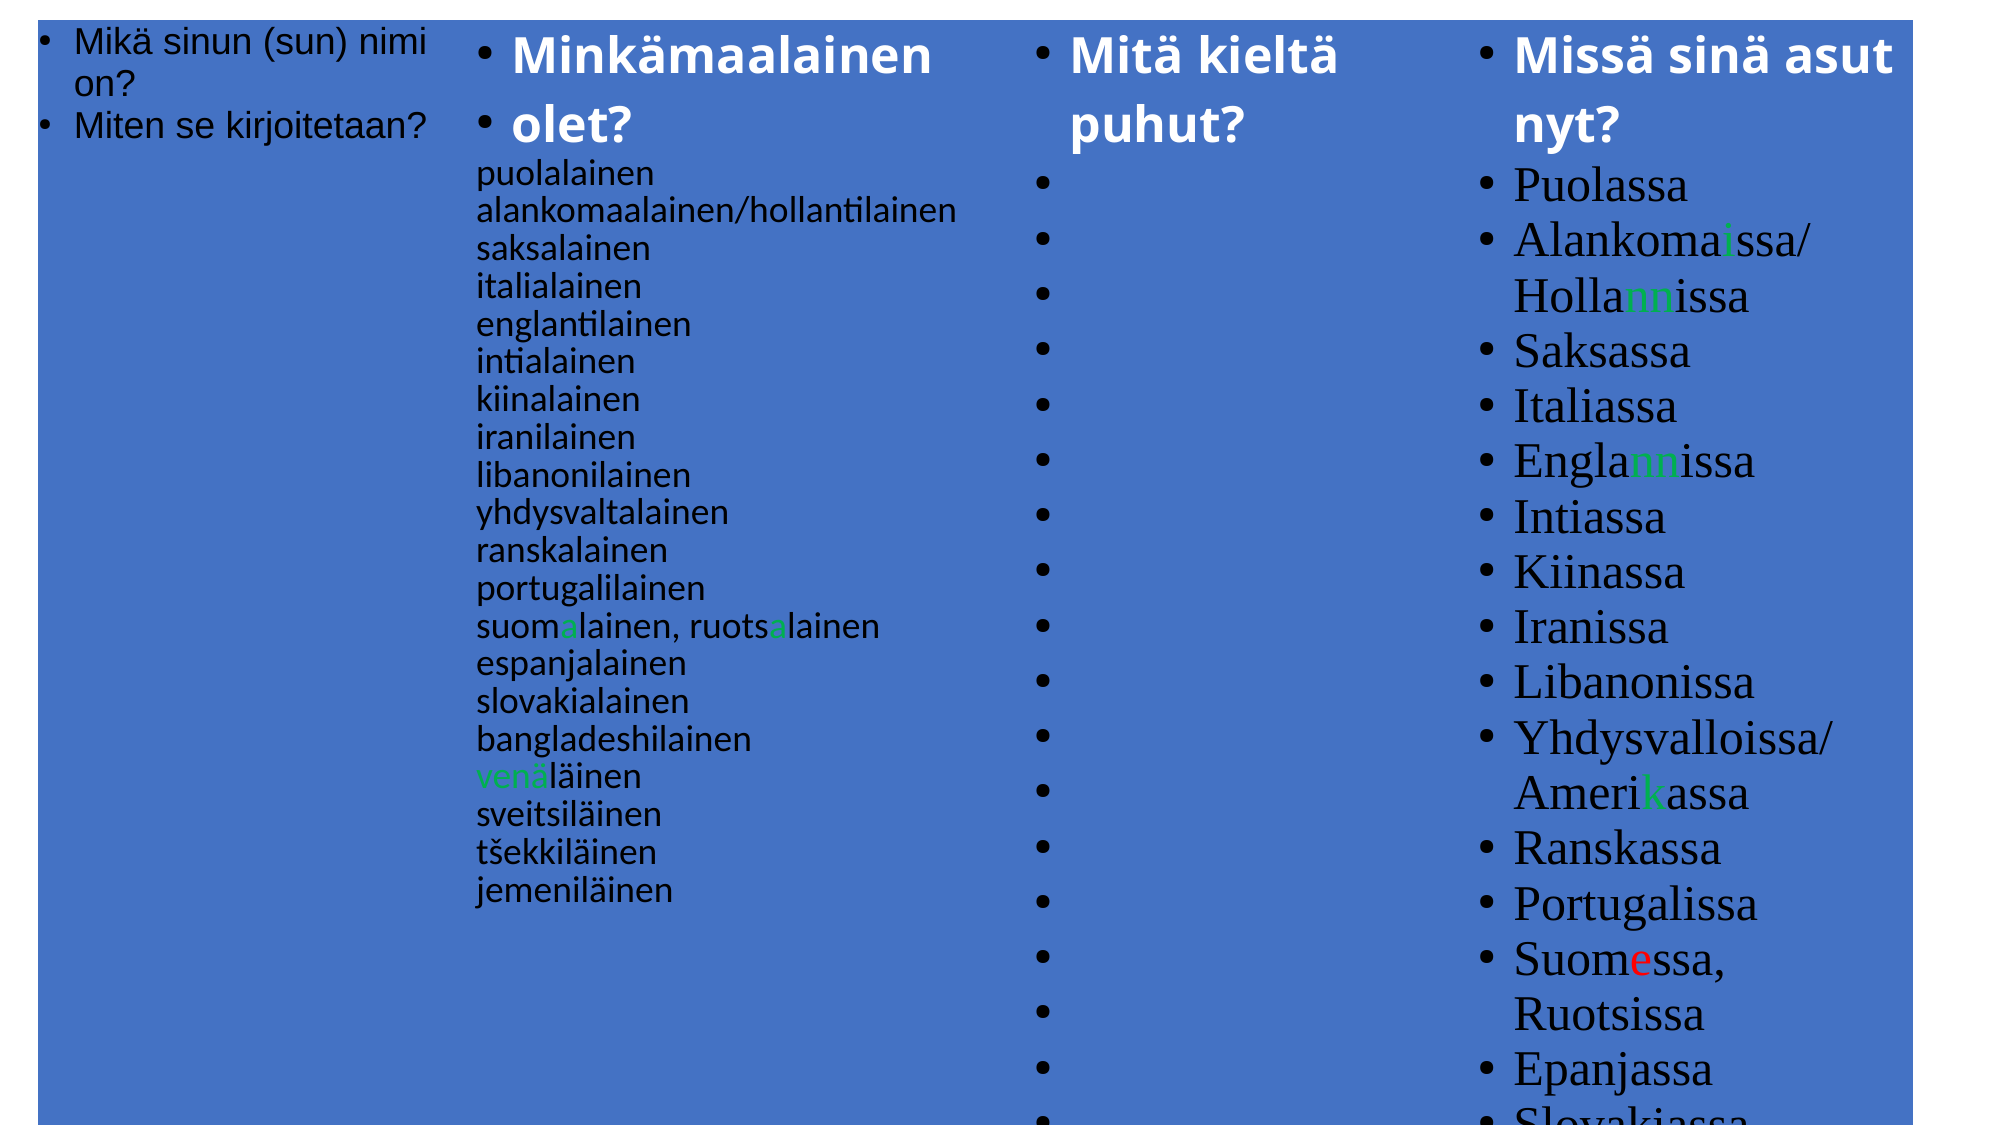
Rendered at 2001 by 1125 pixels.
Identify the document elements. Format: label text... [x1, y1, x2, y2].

table_header Minkämaalainen olet? [476, 20, 1034, 157]
table_header Missä sinä asut nyt? [1478, 20, 1913, 157]
table_cell puolalainen alankomaalainen/hollantilainen saksalainen italialainen englantilainen intialainen kiinalainen iranilainen libanonilainen yhdysvaltalainen ranskalainen portugalilainen suomalainen, ruotsalainen espanjalainen slovakialainen bangladeshilainen venäläinen sveitsiläinen tšekkiläinen jemeniläinen [476, 157, 1034, 1125]
table_cell Puolassa Alankomaissa/Hollannissa Saksassa Italiassa Englannissa Intiassa Kiinassa Iranissa Libanonissa Yhdysvalloissa/Amerikassa Ranskassa Portugalissa Suomessa, Ruotsissa Epanjassa Slovakiassa Bangladeshissa Venäjällä Sveitsissä Tšekissä Jemenissä [1478, 157, 1913, 1125]
table_cell [38, 157, 476, 1125]
table_cell tšekkiä [1034, 157, 1478, 1125]
table_header Mitä kieltä puhut? [1034, 20, 1478, 157]
table_header Mikä sinun (sun) nimi on? Miten se kirjoitetaan? [38, 20, 476, 157]
